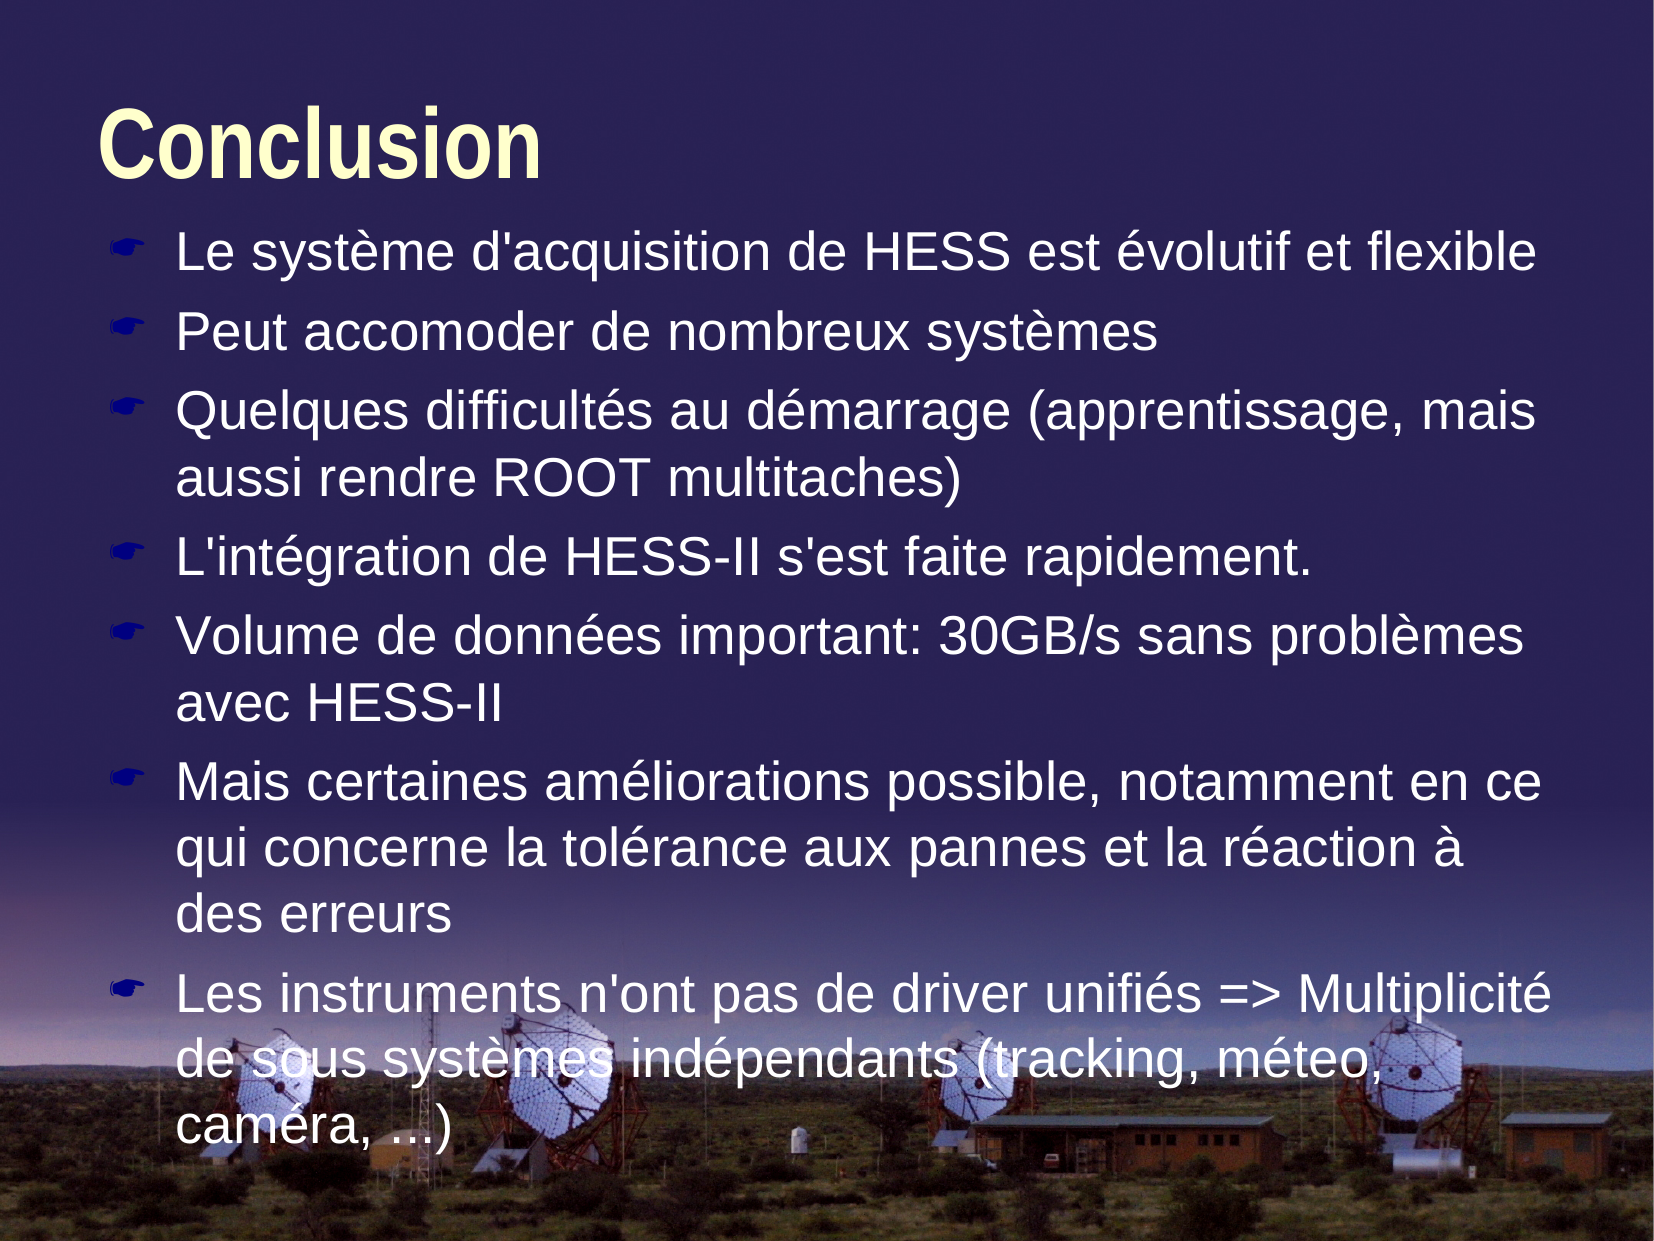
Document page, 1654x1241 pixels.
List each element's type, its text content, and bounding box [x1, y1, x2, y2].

picture [0, 0, 1654, 1241]
list Le système d'acquisition de HESS est évolutif et flexible Peut accomoder de nombreux systèmes Quelques difficultés au démarrage (apprentissage, mais aussi rendre ROOT multitaches) L'intégration de HESS-II s'est faite rapidement. Volume de données important: 30GB/s sans problèmes avec HESS-II Mais certaines améliorations possible, notamment en ce qui concerne la tolérance aux pannes et la réaction à des erreurs Les instruments n'ont pas de driver unifiés => Multiplicité de sous systèmes indépendants (tracking, méteo, caméra, ...) [82, 208, 1571, 1188]
title Conclusion [82, 49, 1571, 208]
